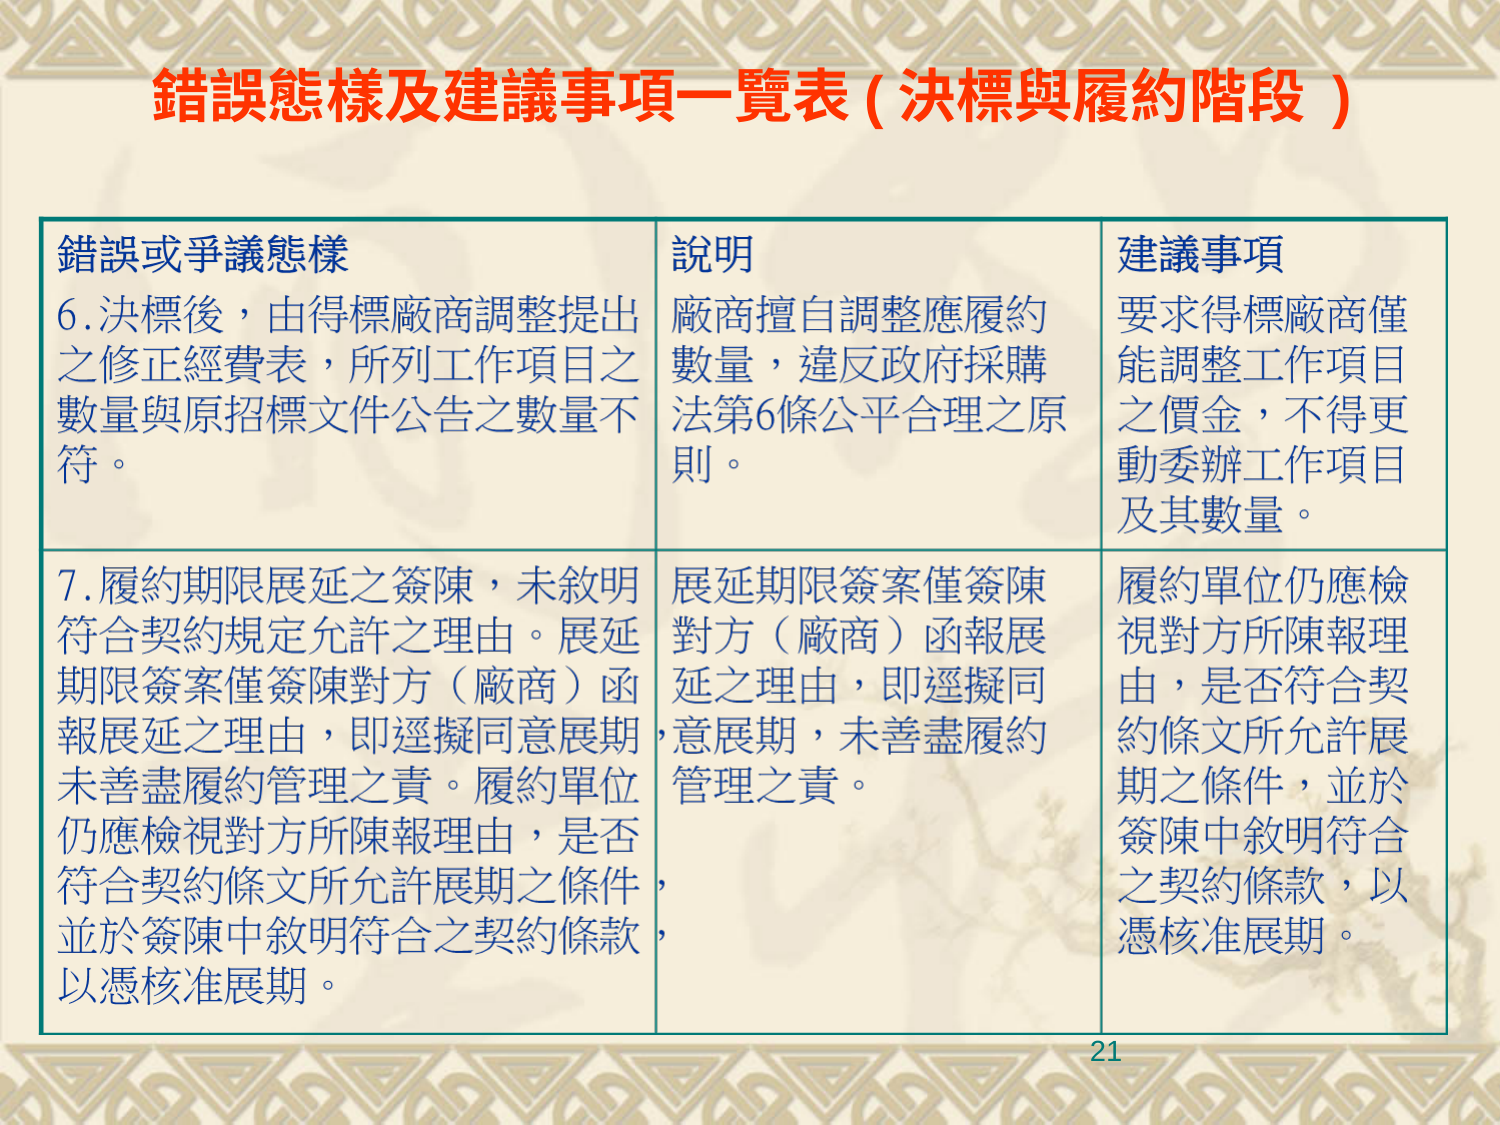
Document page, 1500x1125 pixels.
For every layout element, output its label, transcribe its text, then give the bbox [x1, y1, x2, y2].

title 錯誤態樣及建議事項一覽表(決標與履約階段 ) [76, 0, 1427, 188]
text_box [1074, 1024, 1451, 1103]
picture [31, 215, 1448, 1036]
